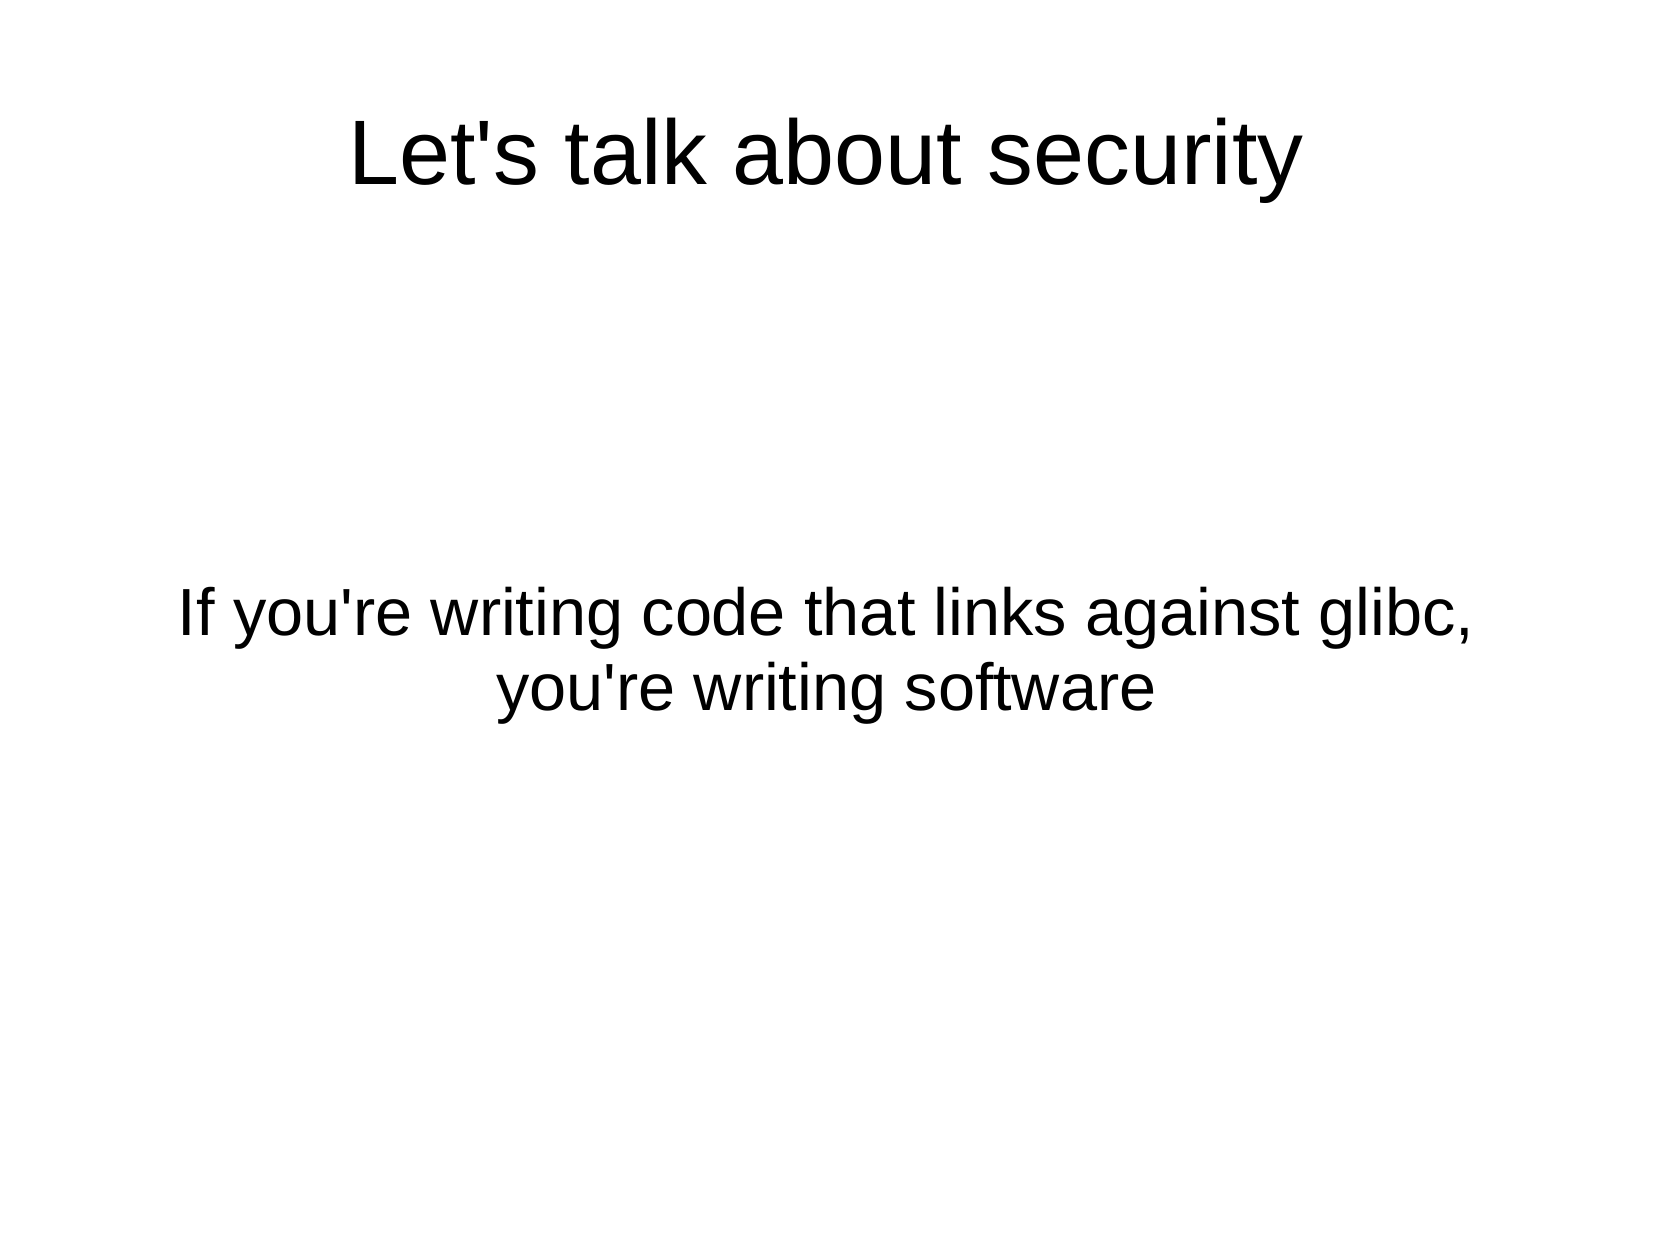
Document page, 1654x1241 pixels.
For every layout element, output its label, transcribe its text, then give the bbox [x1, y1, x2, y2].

subtitle If you're writing code that links against glibc, you're writing software [82, 290, 1571, 1010]
title Let's talk about security [82, 49, 1571, 257]
